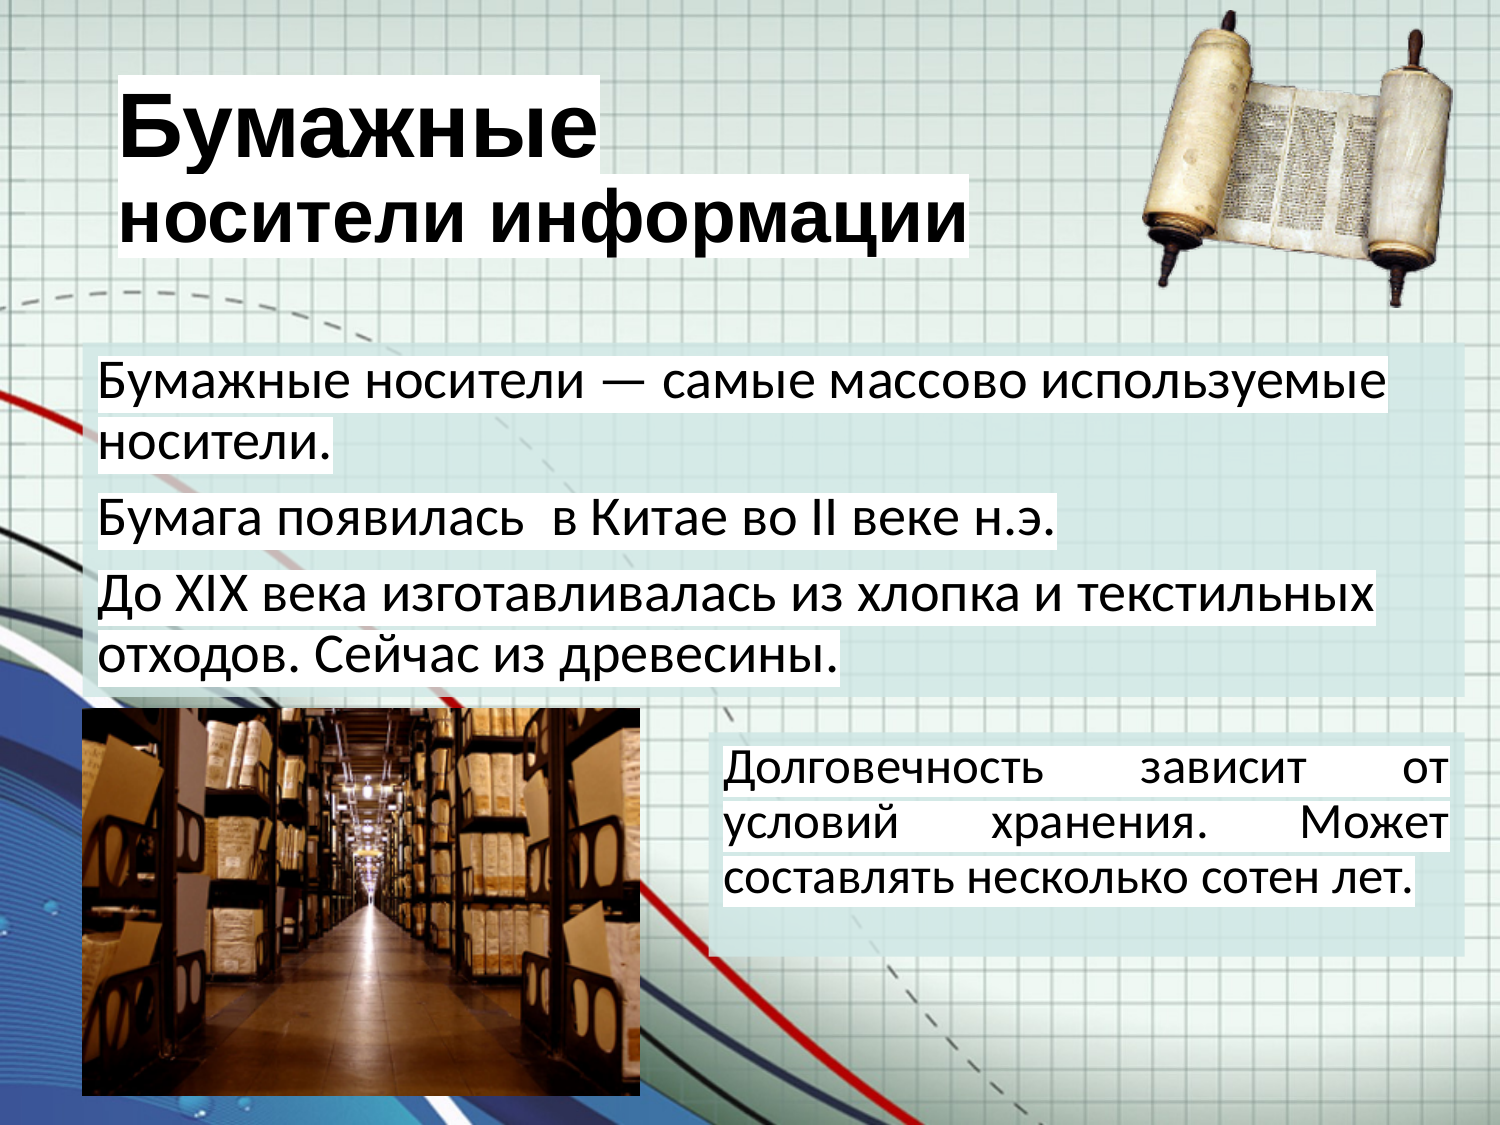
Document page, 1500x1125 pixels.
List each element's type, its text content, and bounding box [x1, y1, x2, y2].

title Бумажные носители информации [103, 59, 1142, 278]
list Бумажные носители — самые массово используемые носители. Бумага появилась в Китае во II веке н.э. До XIX века изготавливалась из хлопка и текстильных отходов. Сейчас из древесины. [82, 342, 1465, 697]
list Долговечность зависит от условий хранения. Может составлять несколько сотен лет. [708, 732, 1465, 957]
picture [0, 0, 1500, 1125]
